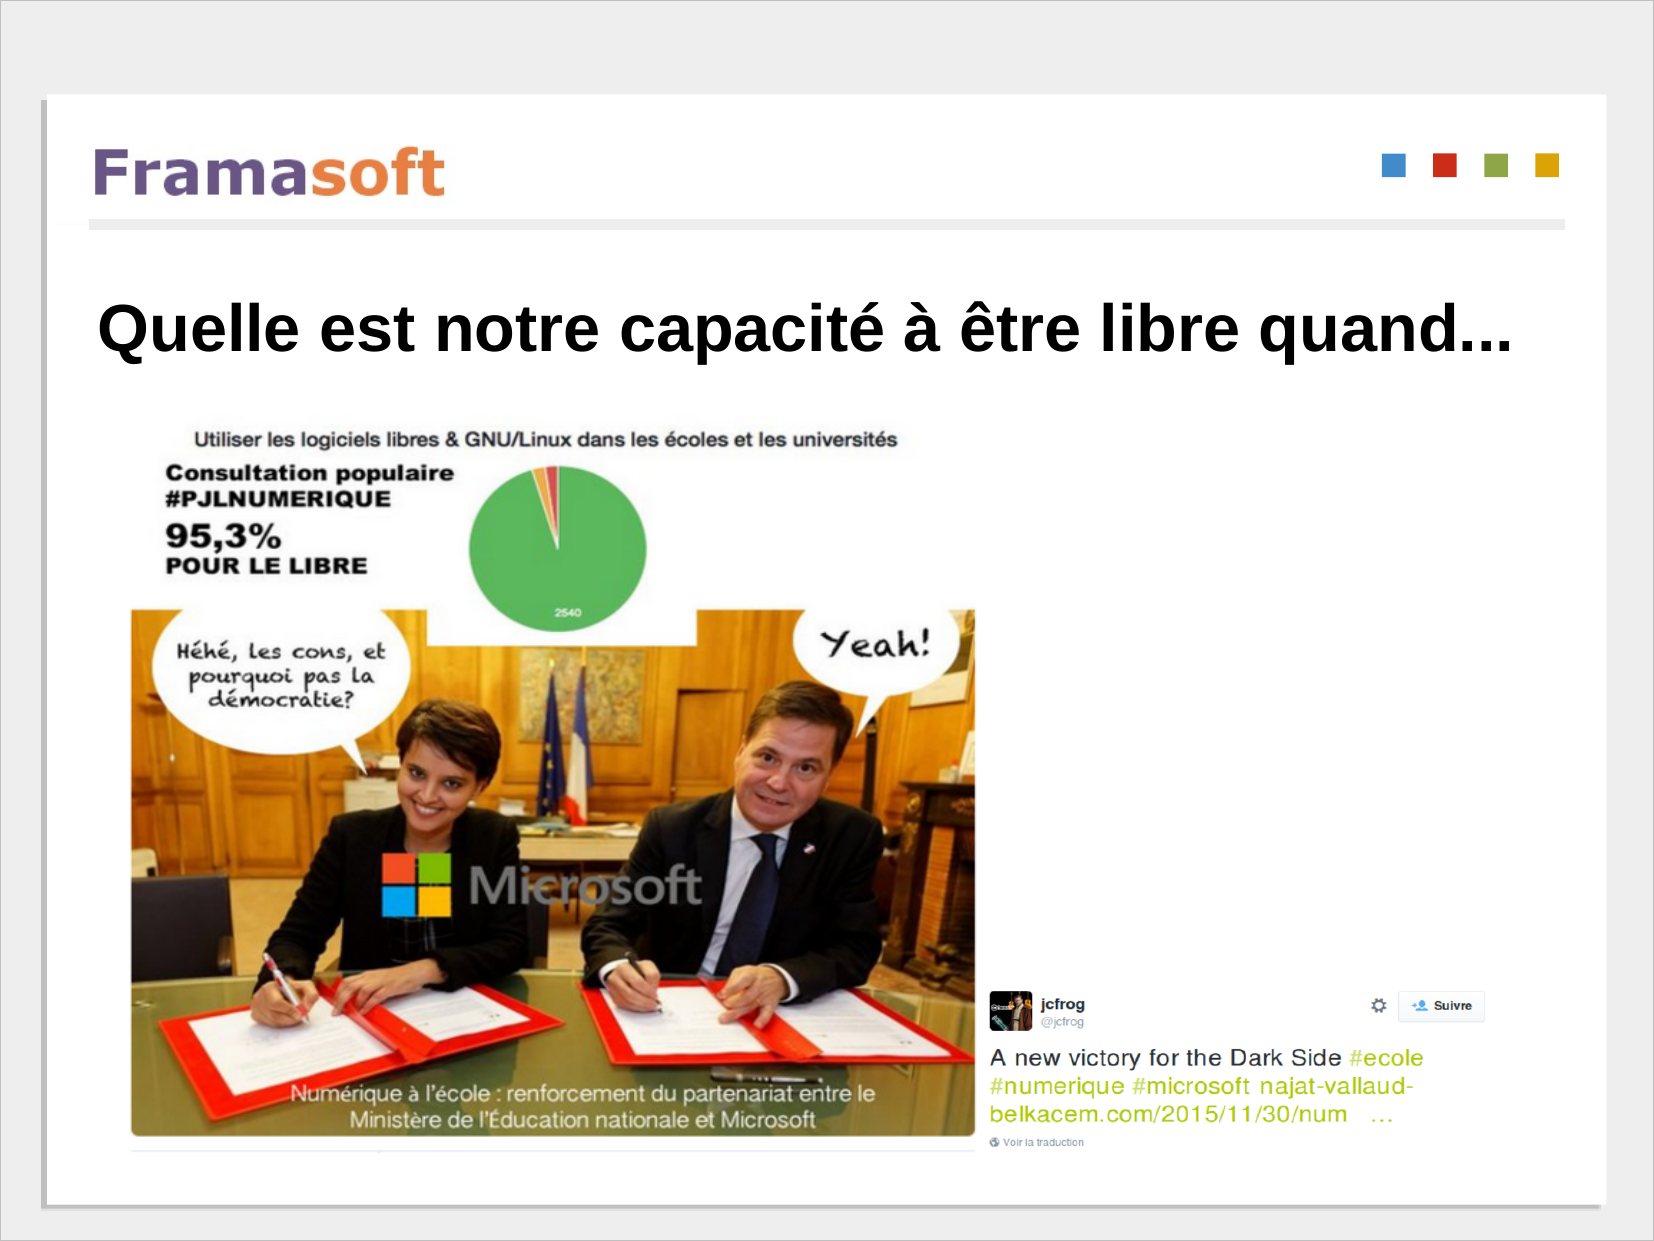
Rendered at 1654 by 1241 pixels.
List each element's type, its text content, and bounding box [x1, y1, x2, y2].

text_box Quelle est notre capacité à être libre quand... [82, 283, 1560, 378]
picture [115, 407, 1495, 1158]
text_box [0, 0, 1654, 1241]
picture [54, 104, 508, 225]
